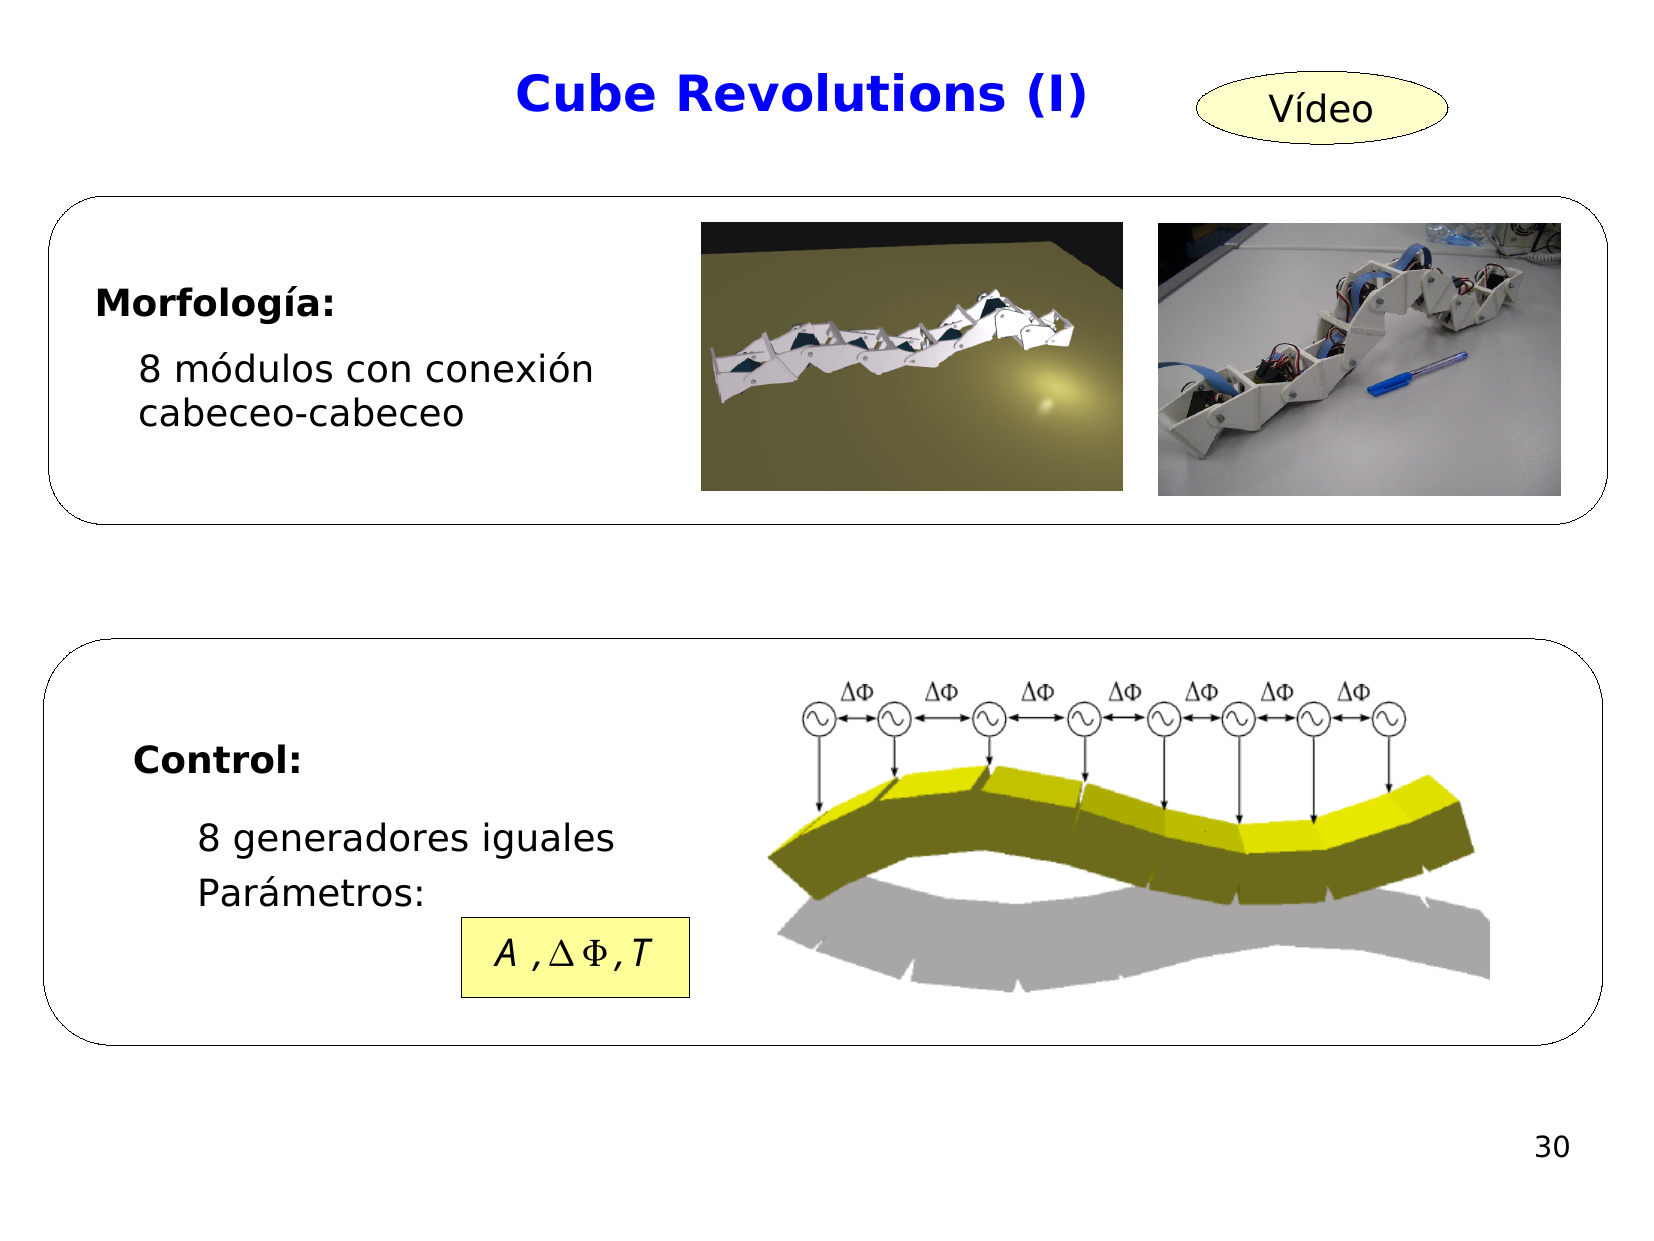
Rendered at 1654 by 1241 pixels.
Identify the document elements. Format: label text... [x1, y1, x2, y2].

text_box [1196, 71, 1449, 139]
text_box Vídeo [1253, 79, 1390, 139]
text_box Cube Revolutions (I) [500, 57, 1105, 131]
text_box [1257, 139, 1387, 145]
chart [486, 930, 663, 979]
text_box Morfología: [67, 274, 378, 333]
text_box 8 módulos con conexión cabeceo-cabeceo [123, 340, 665, 443]
picture [752, 681, 1490, 1000]
picture [1158, 223, 1561, 496]
text_box Control: [106, 730, 331, 790]
text_box [461, 917, 690, 998]
picture [701, 222, 1123, 492]
text_box 8 generadores iguales Parámetros: [170, 809, 712, 923]
